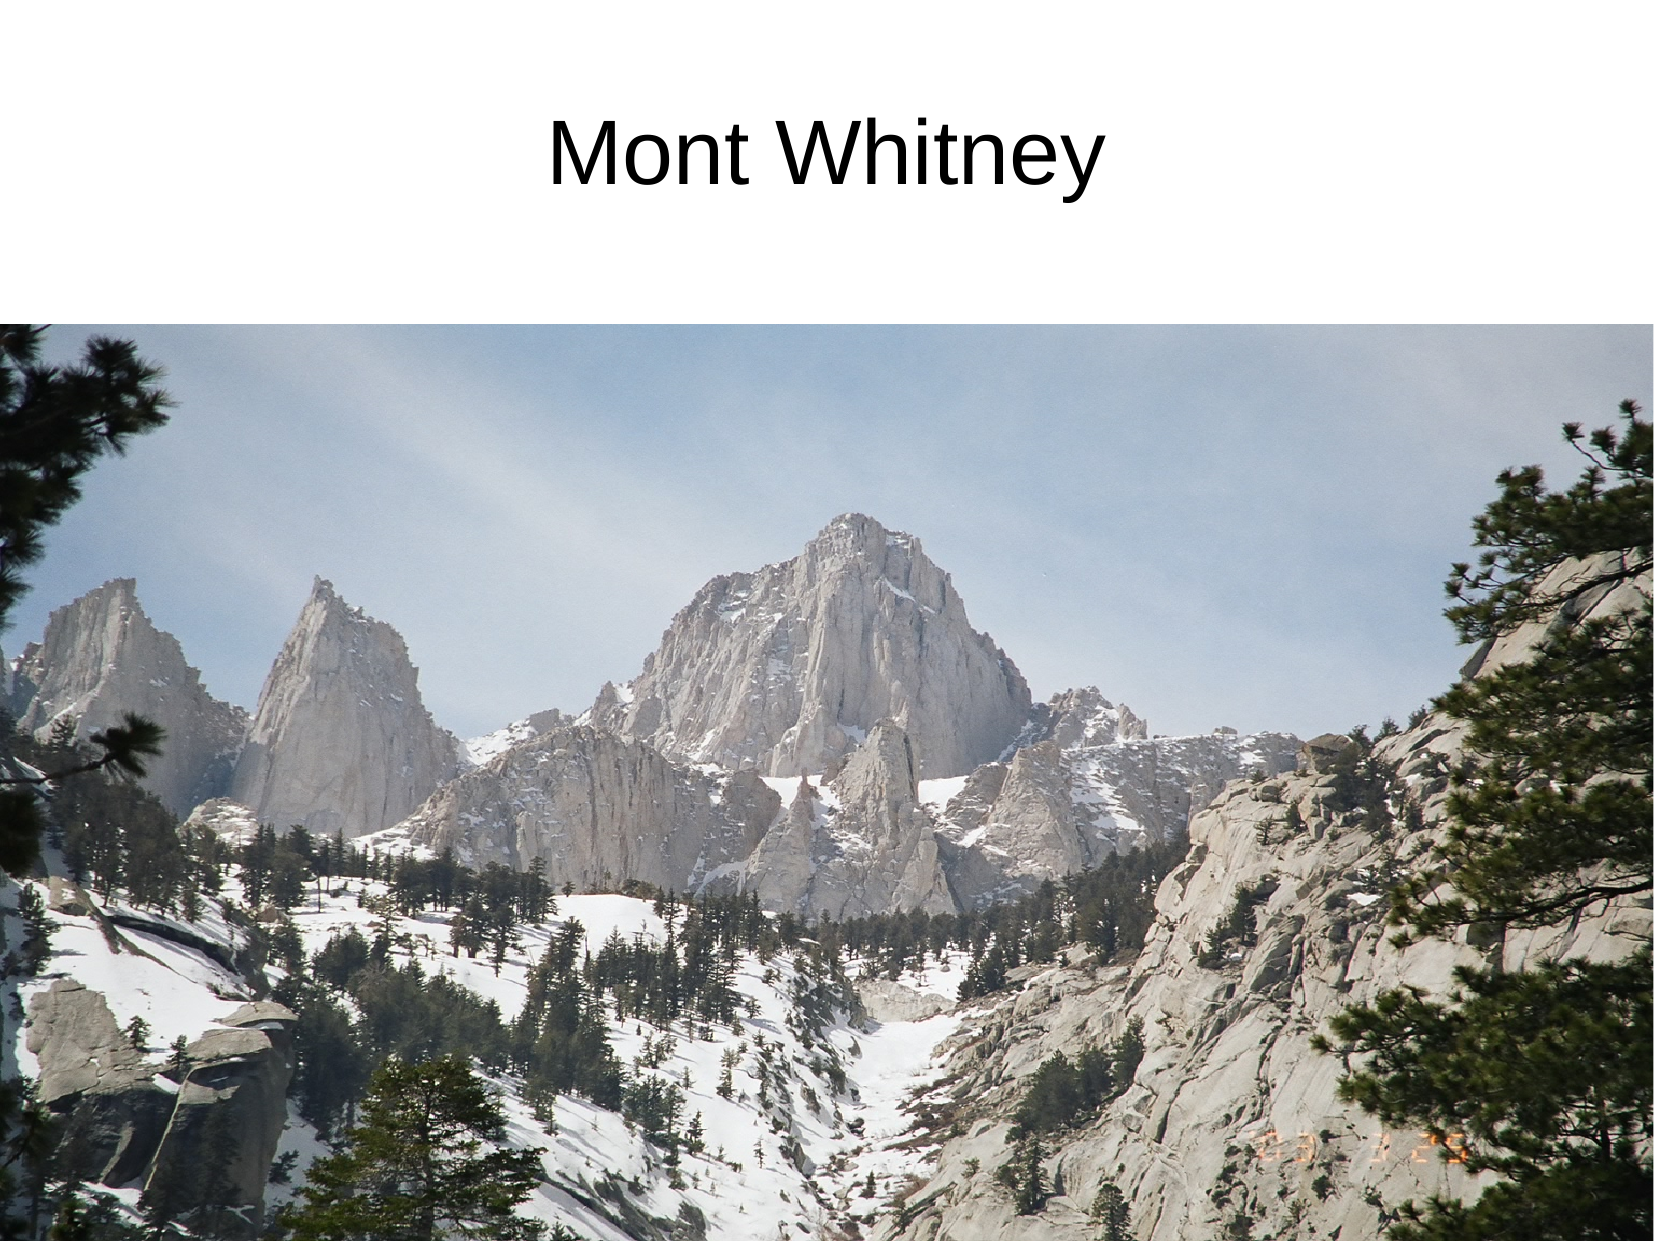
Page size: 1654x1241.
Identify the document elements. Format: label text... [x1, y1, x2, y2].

picture [0, 324, 1654, 1241]
title Mont Whitney [82, 56, 1571, 250]
